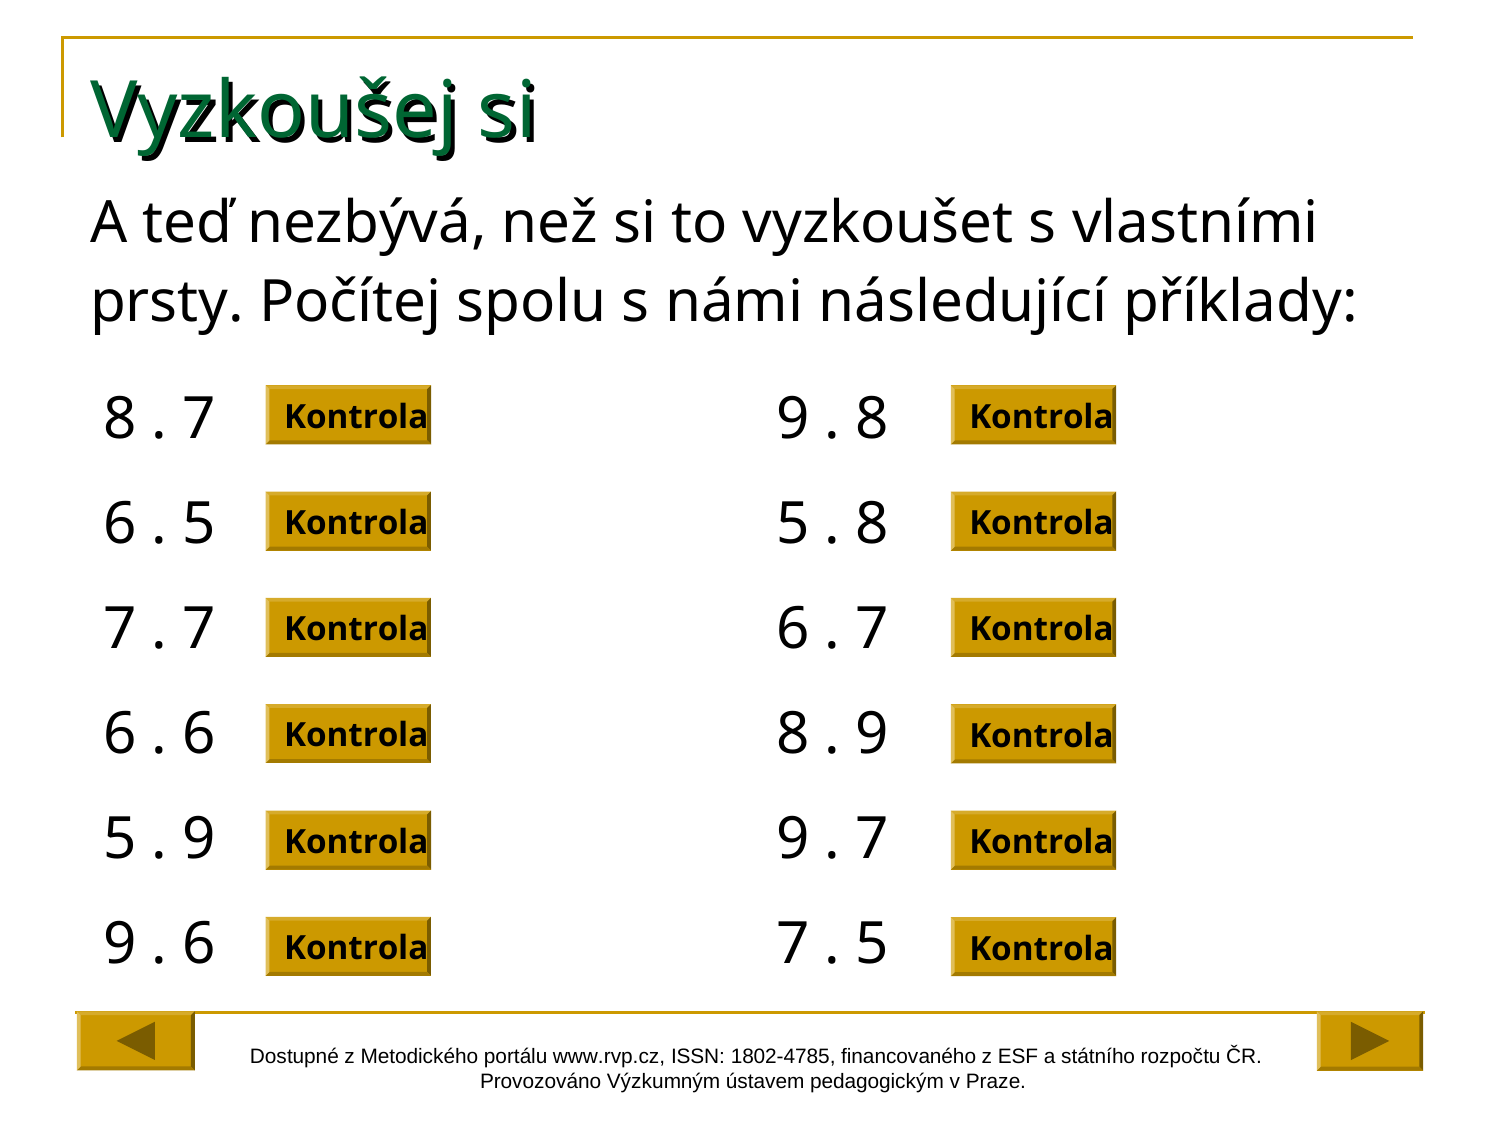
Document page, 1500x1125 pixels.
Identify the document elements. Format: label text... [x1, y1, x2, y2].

text_box Kontrola [955, 815, 1112, 865]
text_box Kontrola [955, 709, 1112, 759]
list A teď nezbývá, než si to vyzkoušet s vlastními prsty. Počítej spolu s námi následující příklady: [75, 172, 1426, 328]
text_box Kontrola [955, 390, 1112, 440]
title Vyzkoušej si [75, 45, 1426, 172]
text_box Kontrola [955, 602, 1112, 652]
text_box Kontrola [270, 602, 427, 652]
text_box Kontrola [270, 921, 427, 971]
text_box Kontrola [270, 815, 427, 865]
text_box Kontrola [955, 496, 1112, 546]
text_box 9 . 8 5 . 8 6 . 7 8 . 9 9 . 7 7 . 5 [761, 338, 928, 988]
text_box [1318, 1011, 1424, 1071]
text_box Kontrola [270, 390, 427, 440]
text_box Kontrola [955, 921, 1112, 972]
text_box Kontrola [270, 496, 427, 546]
text_box [78, 1011, 195, 1071]
text_box 8 . 7 6 . 5 7 . 7 6 . 6 5 . 9 9 . 6 [88, 338, 254, 988]
text_box Kontrola [270, 708, 427, 759]
